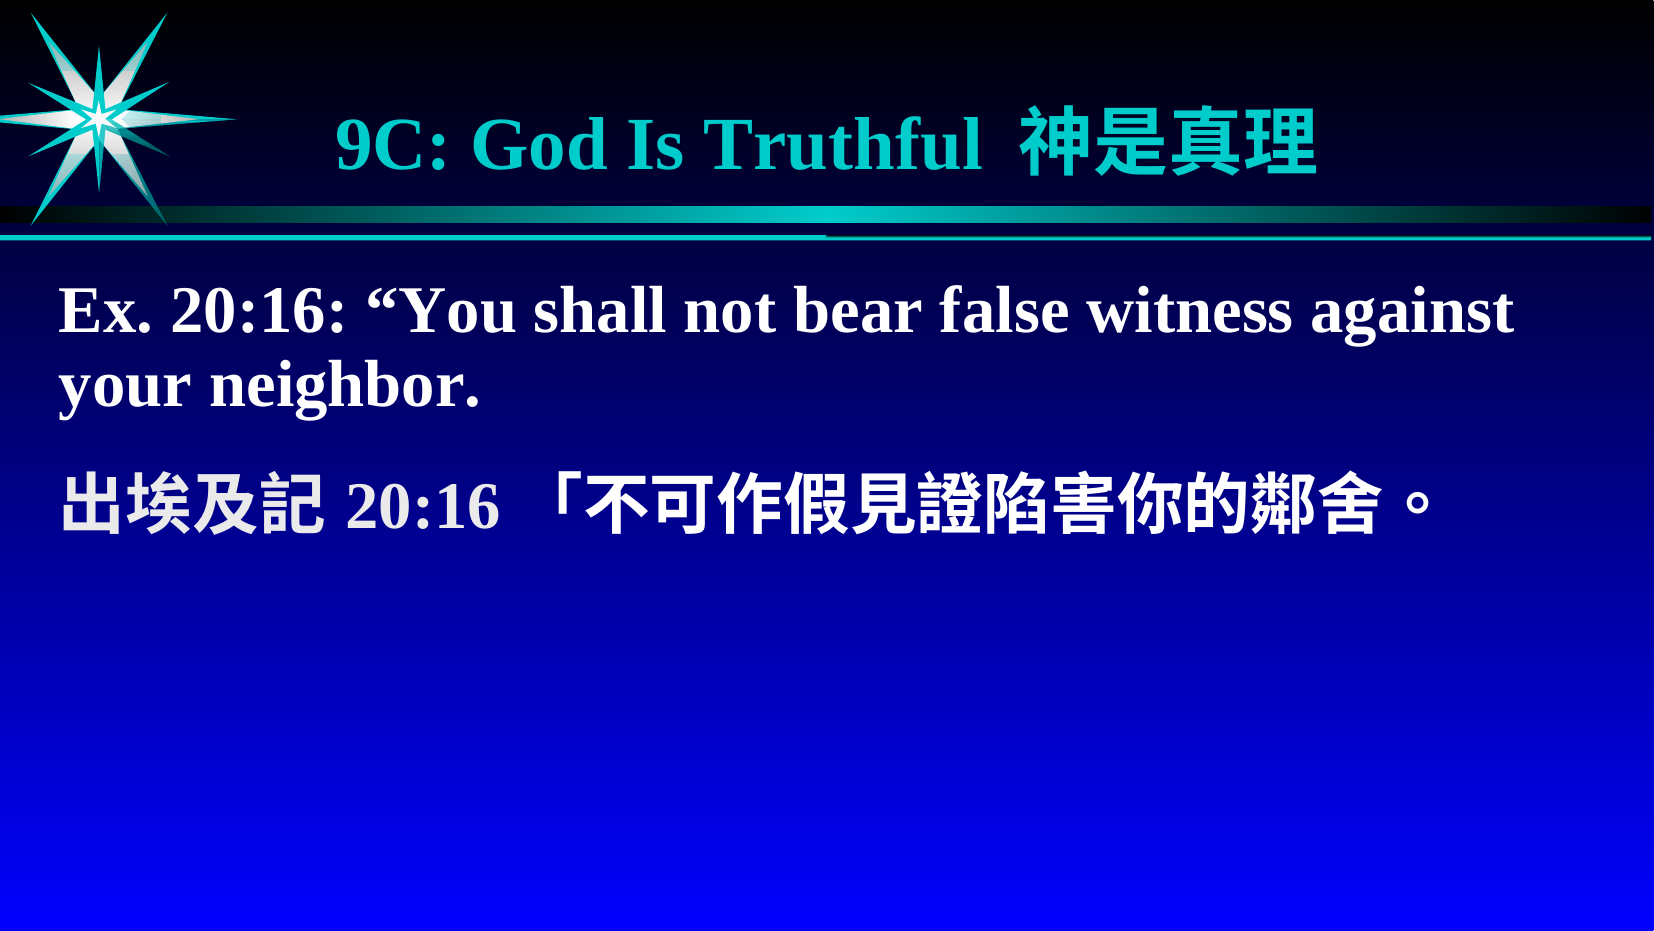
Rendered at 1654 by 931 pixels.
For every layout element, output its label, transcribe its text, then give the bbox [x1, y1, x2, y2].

text_box Ex. 20:16: “You shall not bear false witness against your neighbor. 出埃及記20:16「不可作假見證陷害你的鄰舍。 [44, 265, 1610, 830]
title 9C: God Is Truthful 神是真理 [124, 59, 1530, 215]
